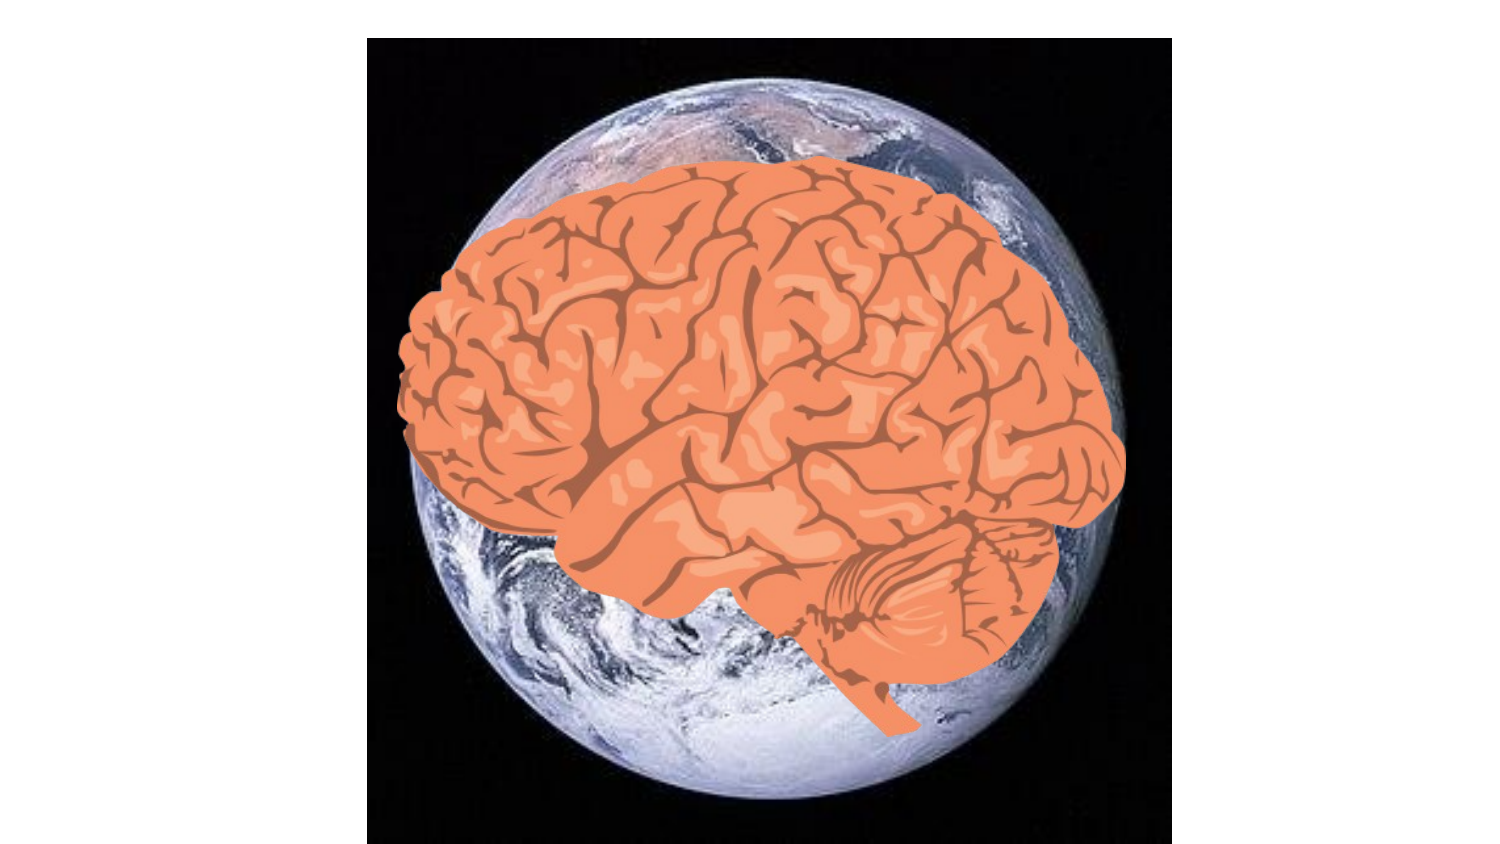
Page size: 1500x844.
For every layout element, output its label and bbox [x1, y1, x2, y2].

picture [367, 38, 1172, 844]
